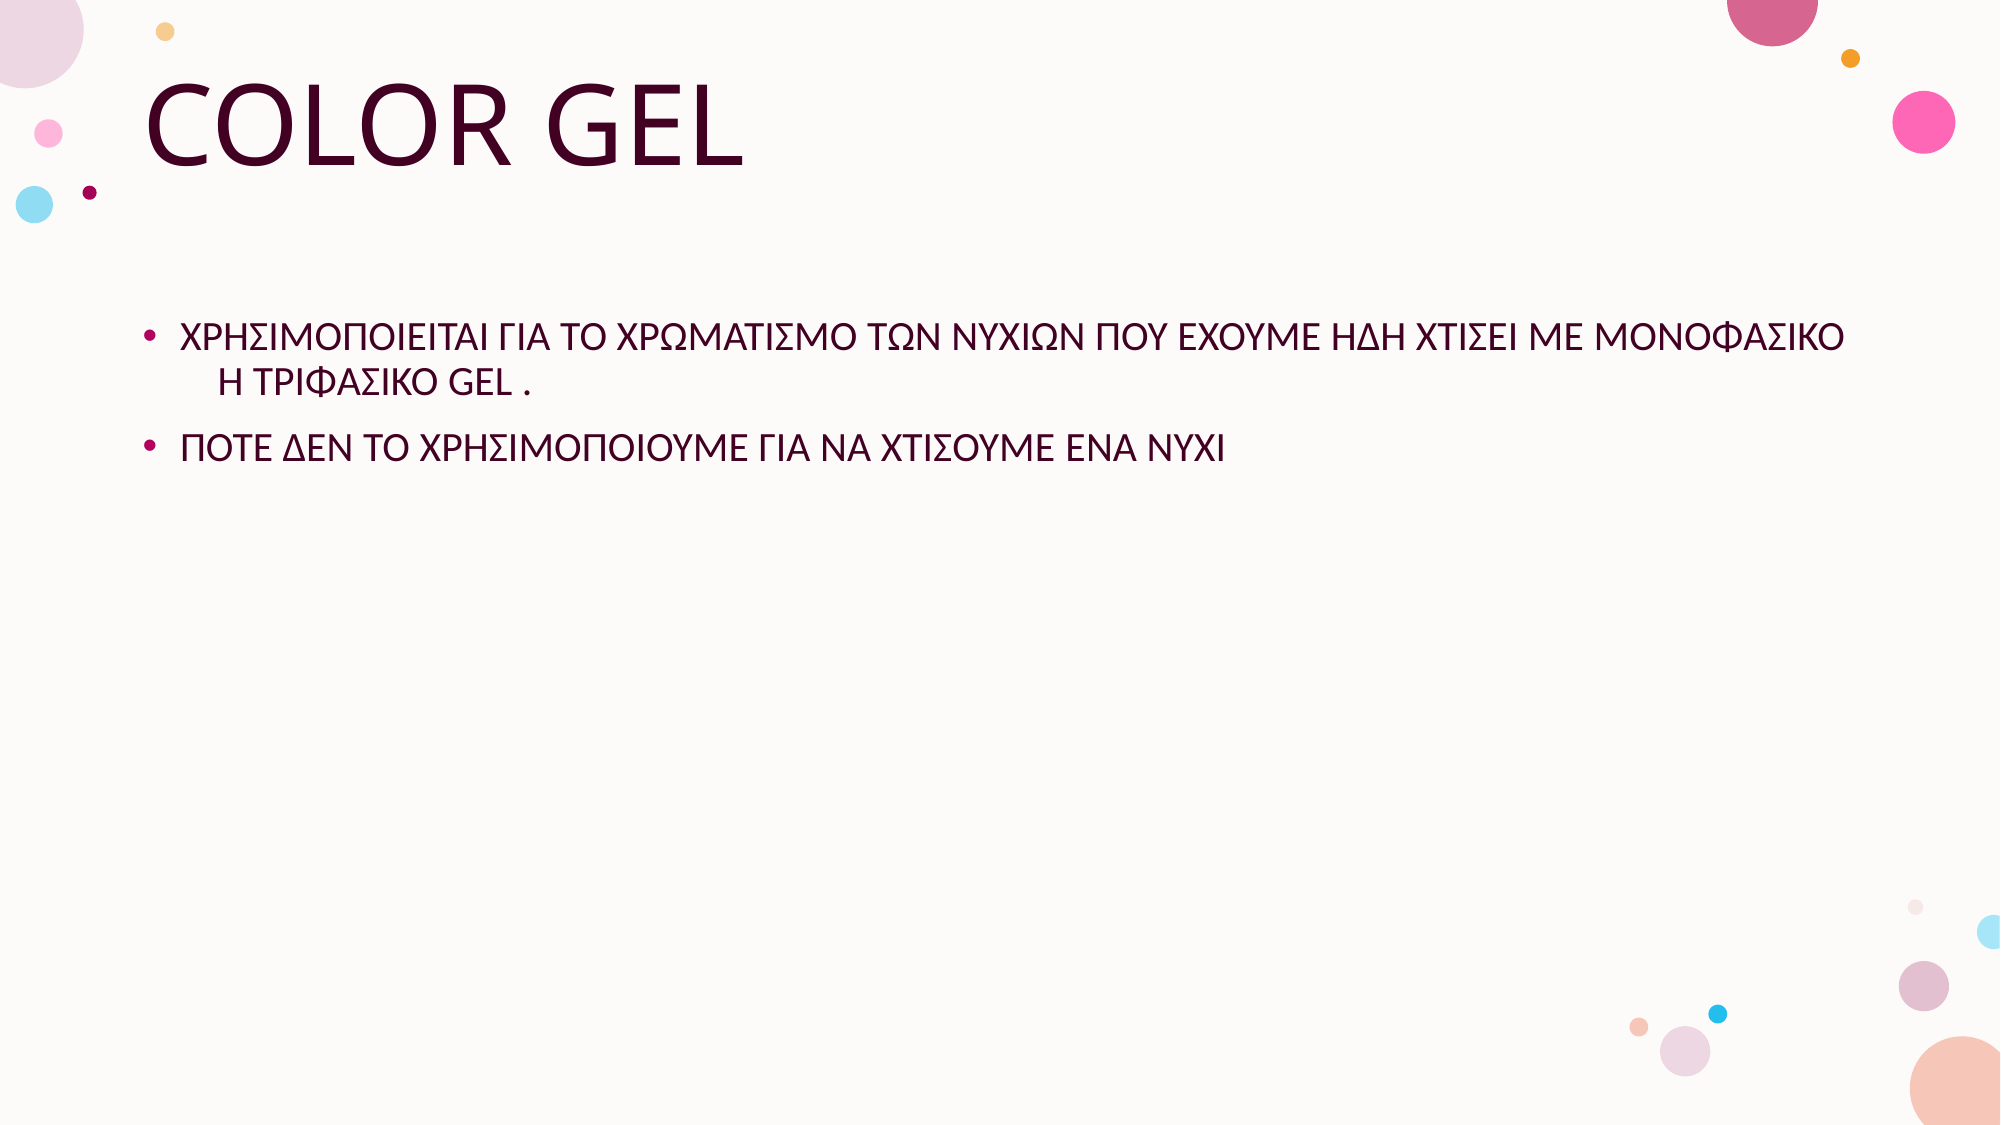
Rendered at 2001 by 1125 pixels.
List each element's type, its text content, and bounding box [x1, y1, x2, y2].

title COLOR GEL [127, 59, 880, 199]
list ΧΡΗΣΙΜΟΠΟΙΕΙΤΑΙ ΓΙΑ ΤΟ ΧΡΩΜΑΤΙΣΜΟ ΤΩΝ ΝΥΧΙΩΝ ΠΟΥ ΕΧΟΥΜΕ ΗΔΗ ΧΤΙΣΕΙ ΜΕ ΜΟΝΟΦΑΣΙΚΟ Ή ΤΡΙΦΑΣΙΚΟ GEL . ΠΟΤΕ ΔΕΝ ΤΟ ΧΡΗΣΙΜΟΠΟΙΟΥΜΕ ΓΙΑ ΝΑ ΧΤΙΣΟΥΜΕ ΈΝΑ ΝΥΧΙ [127, 307, 1877, 634]
